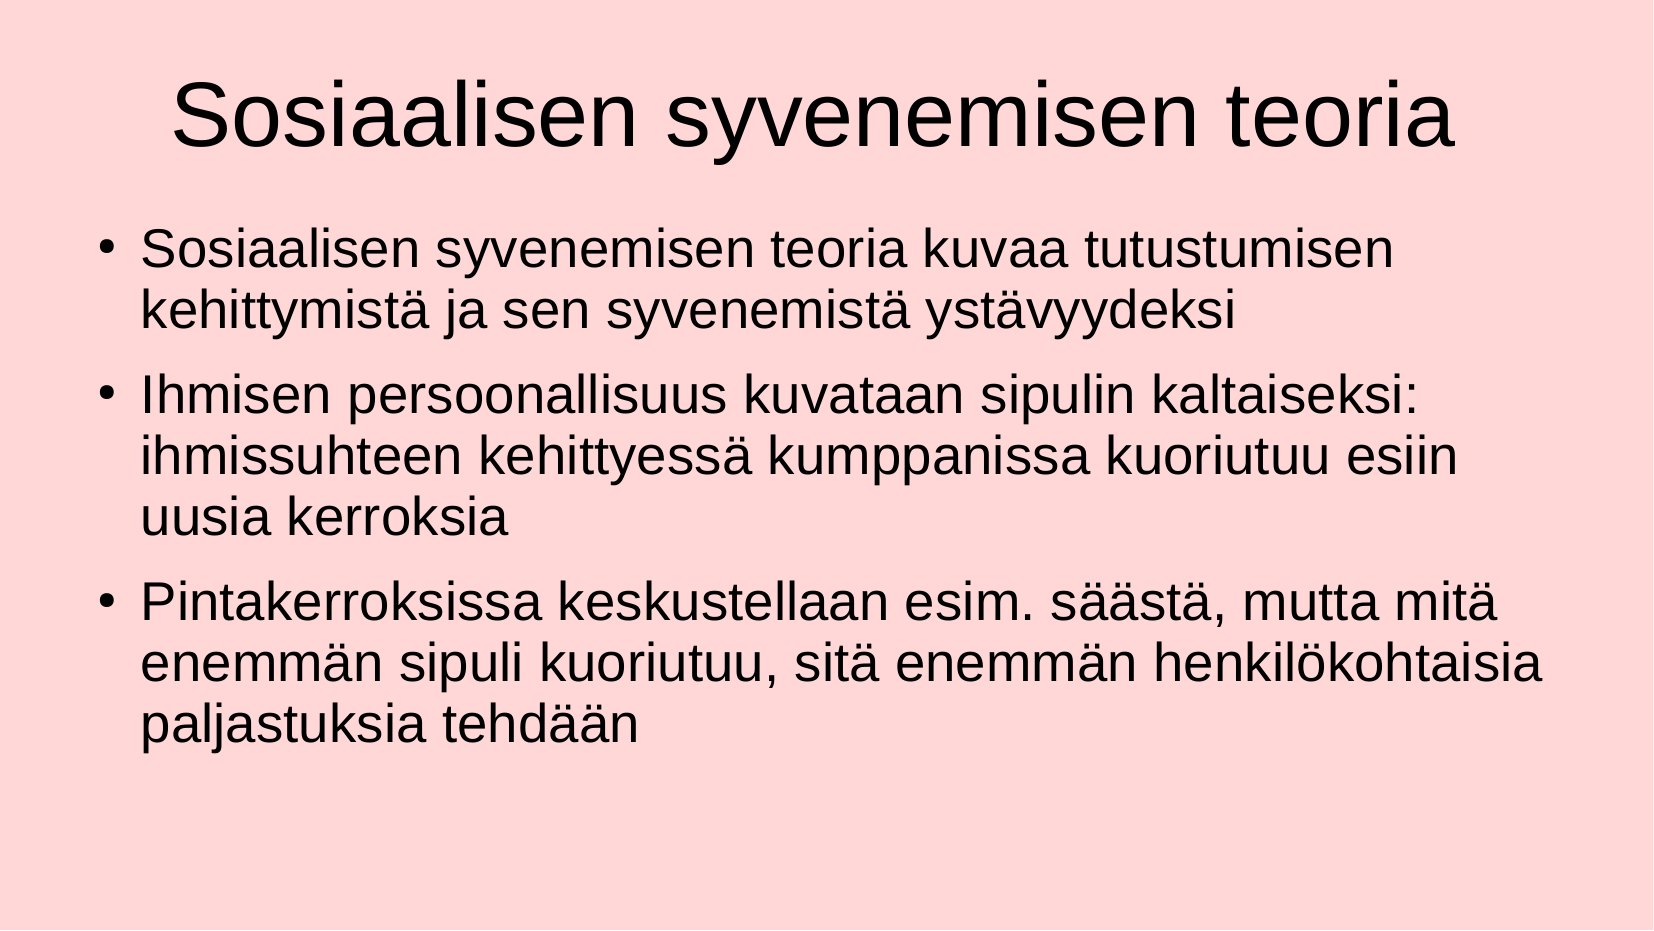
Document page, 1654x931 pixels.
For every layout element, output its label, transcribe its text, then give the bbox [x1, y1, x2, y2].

list Sosiaalisen syvenemisen teoria kuvaa tutustumisen kehittymistä ja sen syvenemistä ystävyydeksi Ihmisen persoonallisuus kuvataan sipulin kaltaiseksi: ihmissuhteen kehittyessä kumppanissa kuoriutuu esiin uusia kerroksia Pintakerroksissa keskustellaan esim. säästä, mutta mitä enemmän sipuli kuoriutuu, sitä enemmän henkilökohtaisia paljastuksia tehdään [82, 217, 1571, 758]
title Sosiaalisen syvenemisen teoria [82, 37, 1571, 193]
